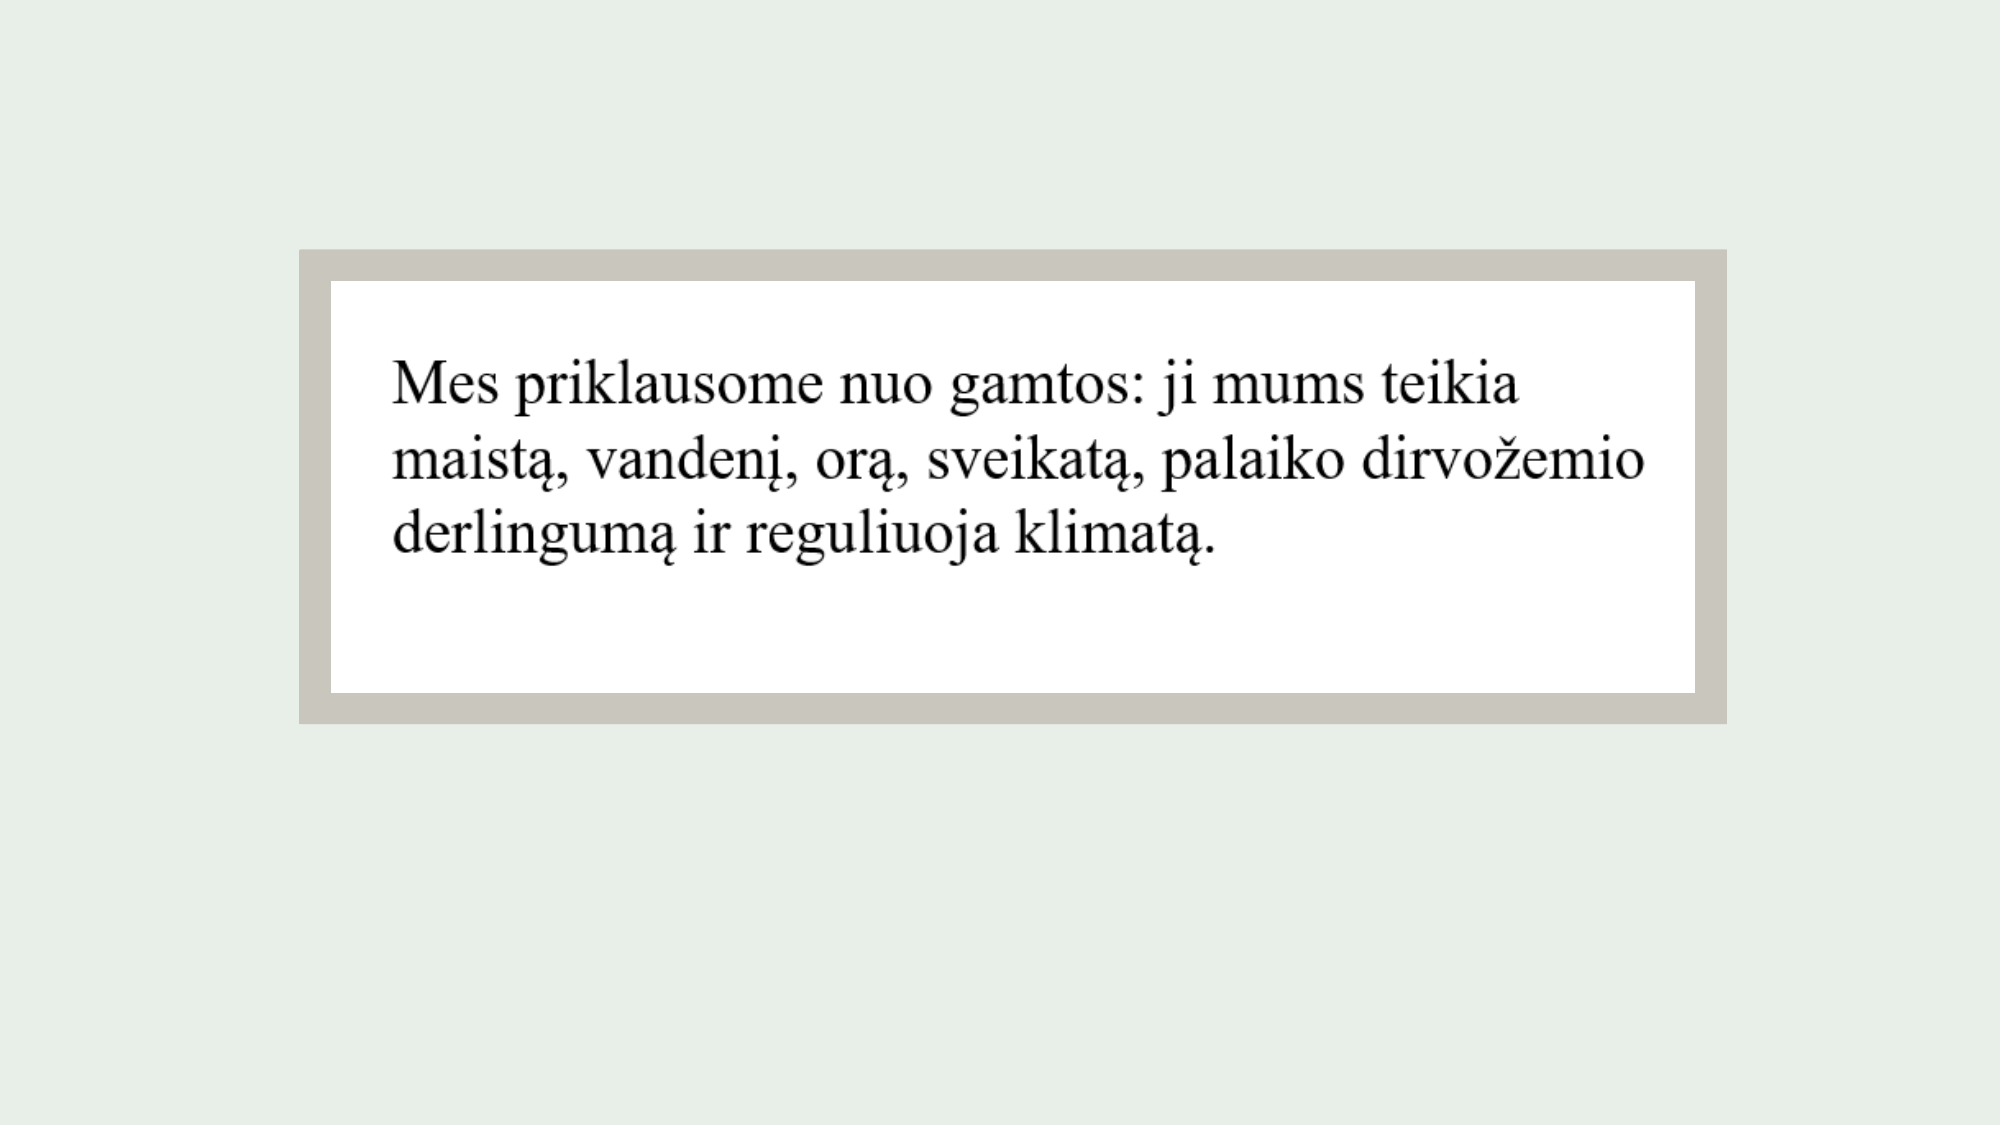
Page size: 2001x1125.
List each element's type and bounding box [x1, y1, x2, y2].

picture [330, 281, 1696, 694]
